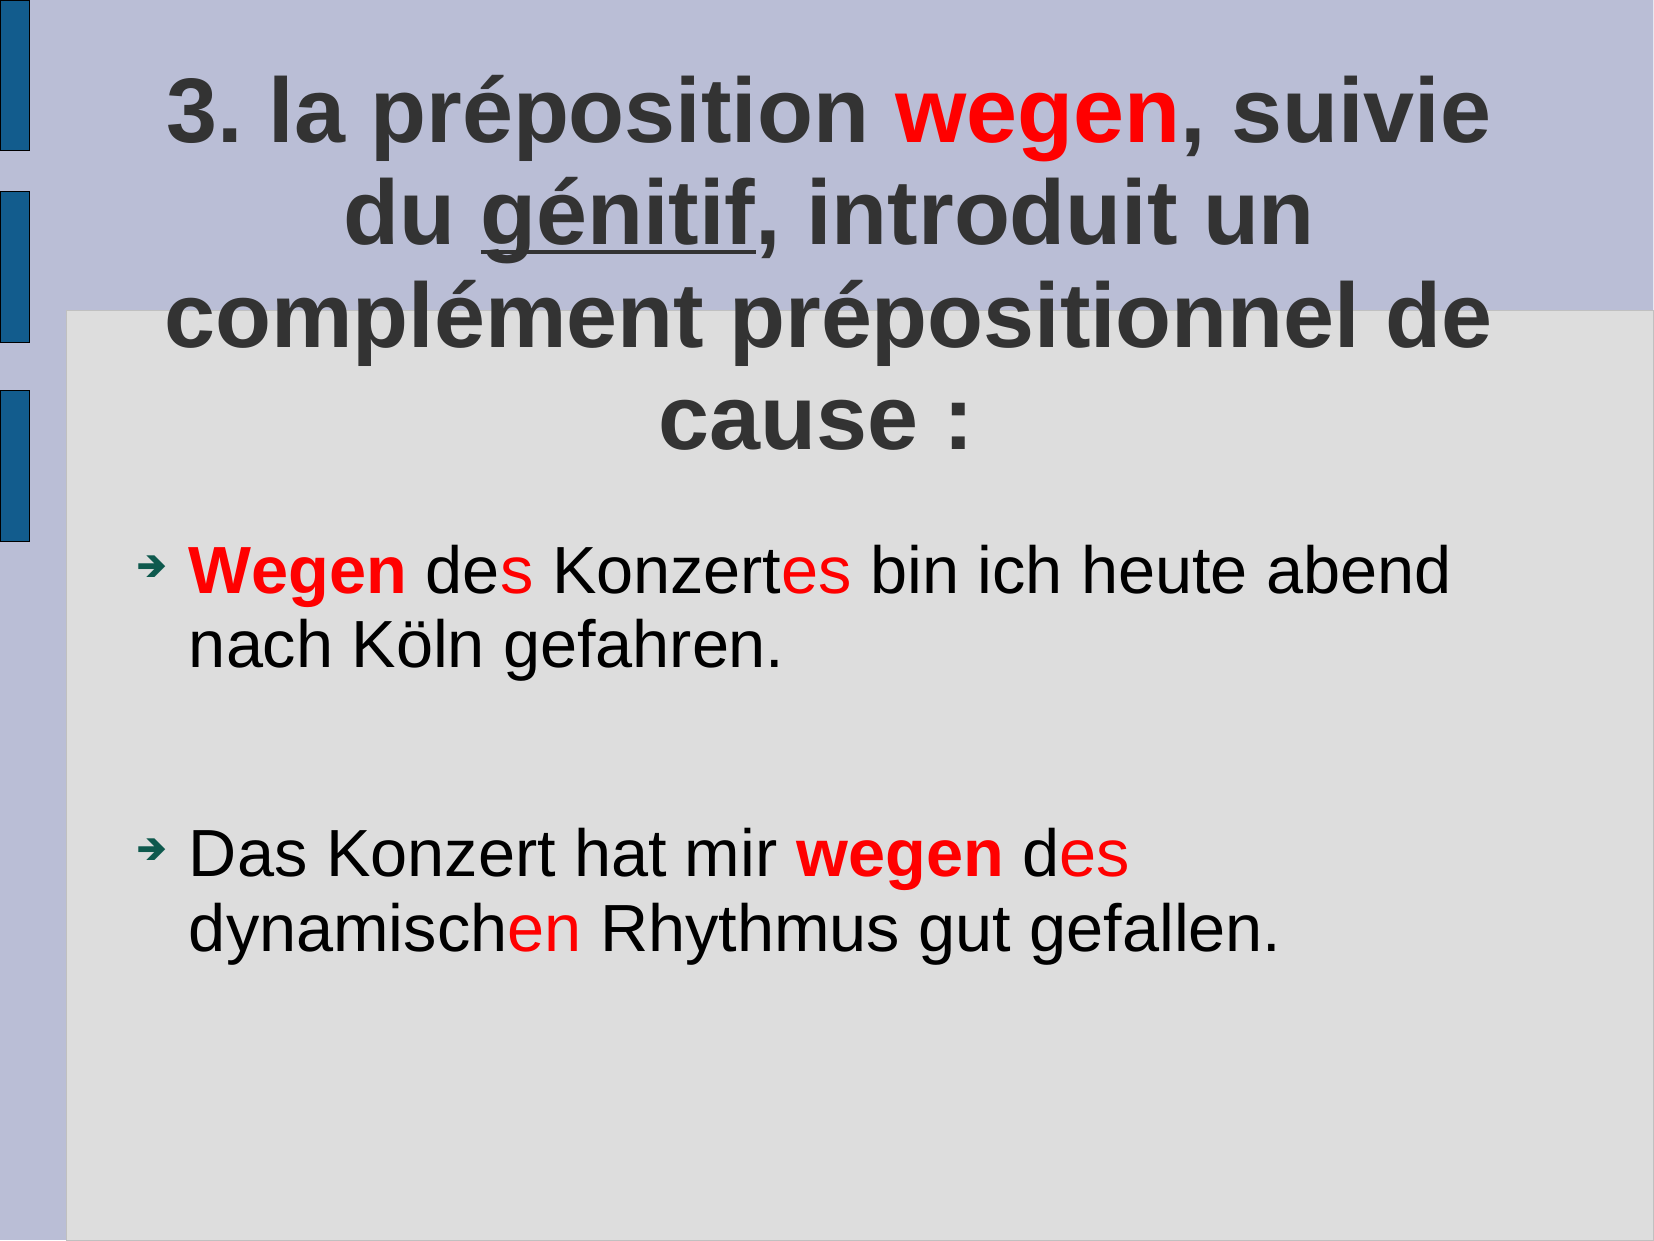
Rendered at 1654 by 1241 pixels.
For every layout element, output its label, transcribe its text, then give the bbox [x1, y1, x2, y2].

list Wegen des Konzertes bin ich heute abend nach Köln gefahren. Das Konzert hat mir wegen des dynamischen Rhythmus gut gefallen. [118, 532, 1531, 1152]
title 3. la préposition wegen, suivie du génitif, introduit un complément prépositionnel de cause : [123, 59, 1536, 470]
